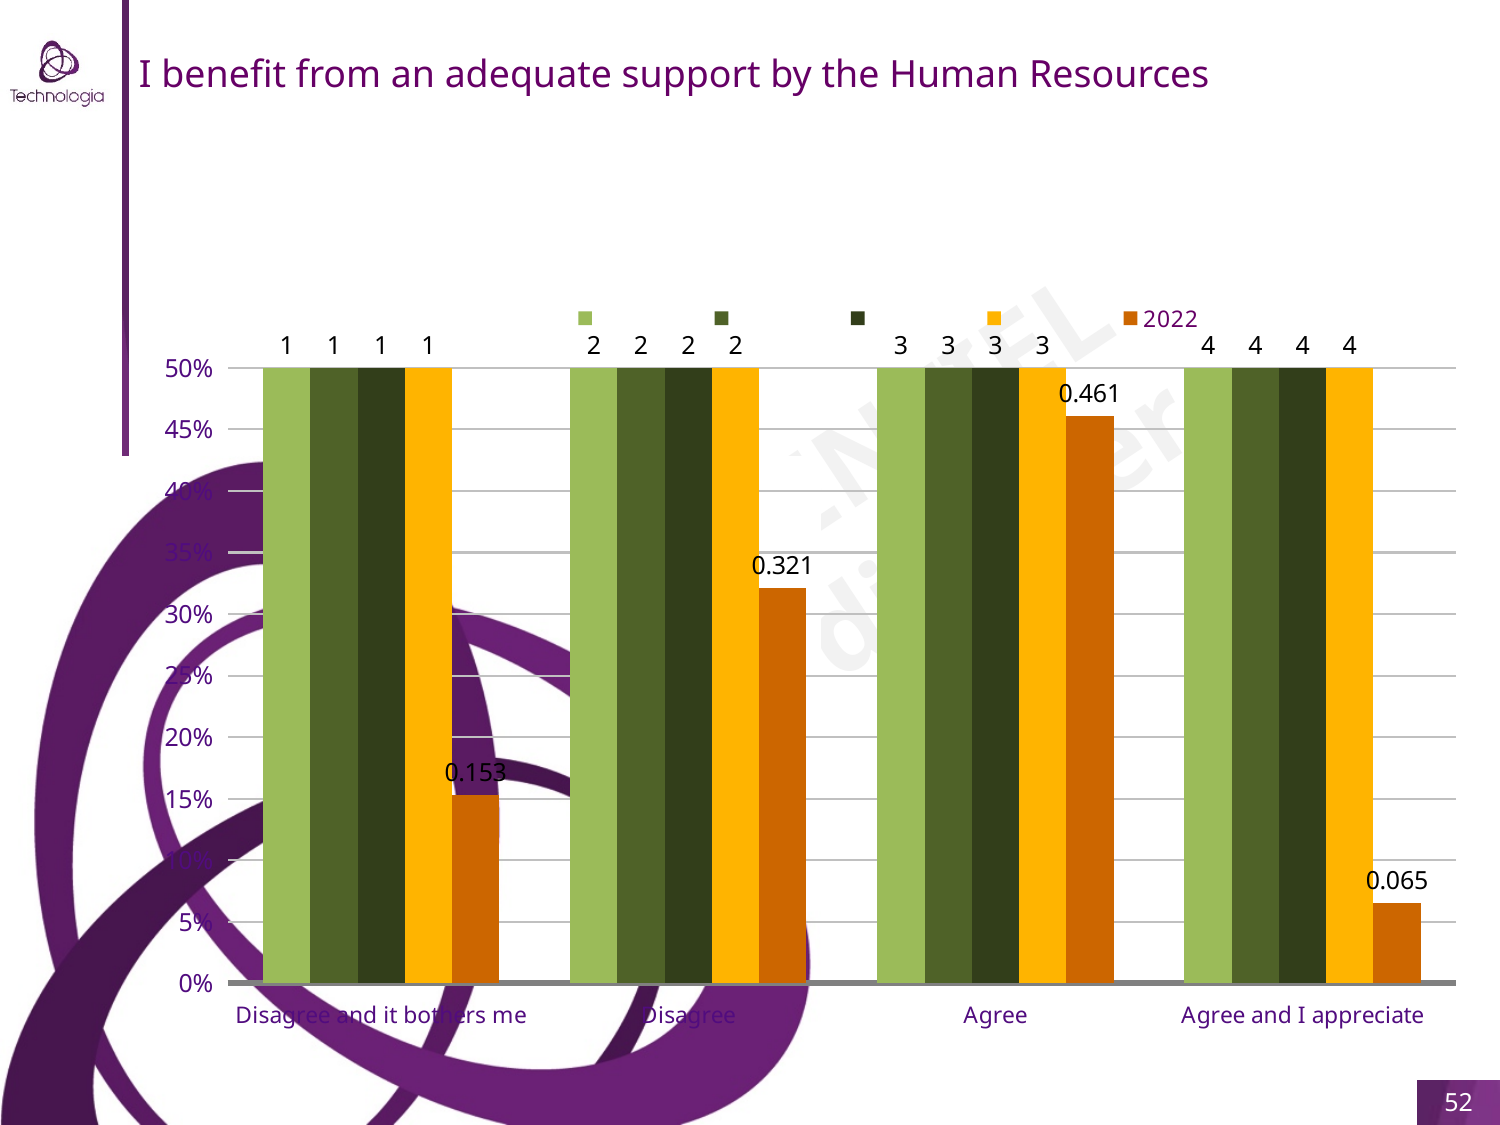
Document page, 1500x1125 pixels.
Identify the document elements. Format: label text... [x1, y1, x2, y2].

picture [1417, 1080, 1500, 1125]
picture [0, 33, 113, 114]
picture [0, 0, 821, 1125]
chart [123, 215, 1460, 1083]
title I benefit from an adequate support by the Human Resources [123, 42, 1282, 185]
